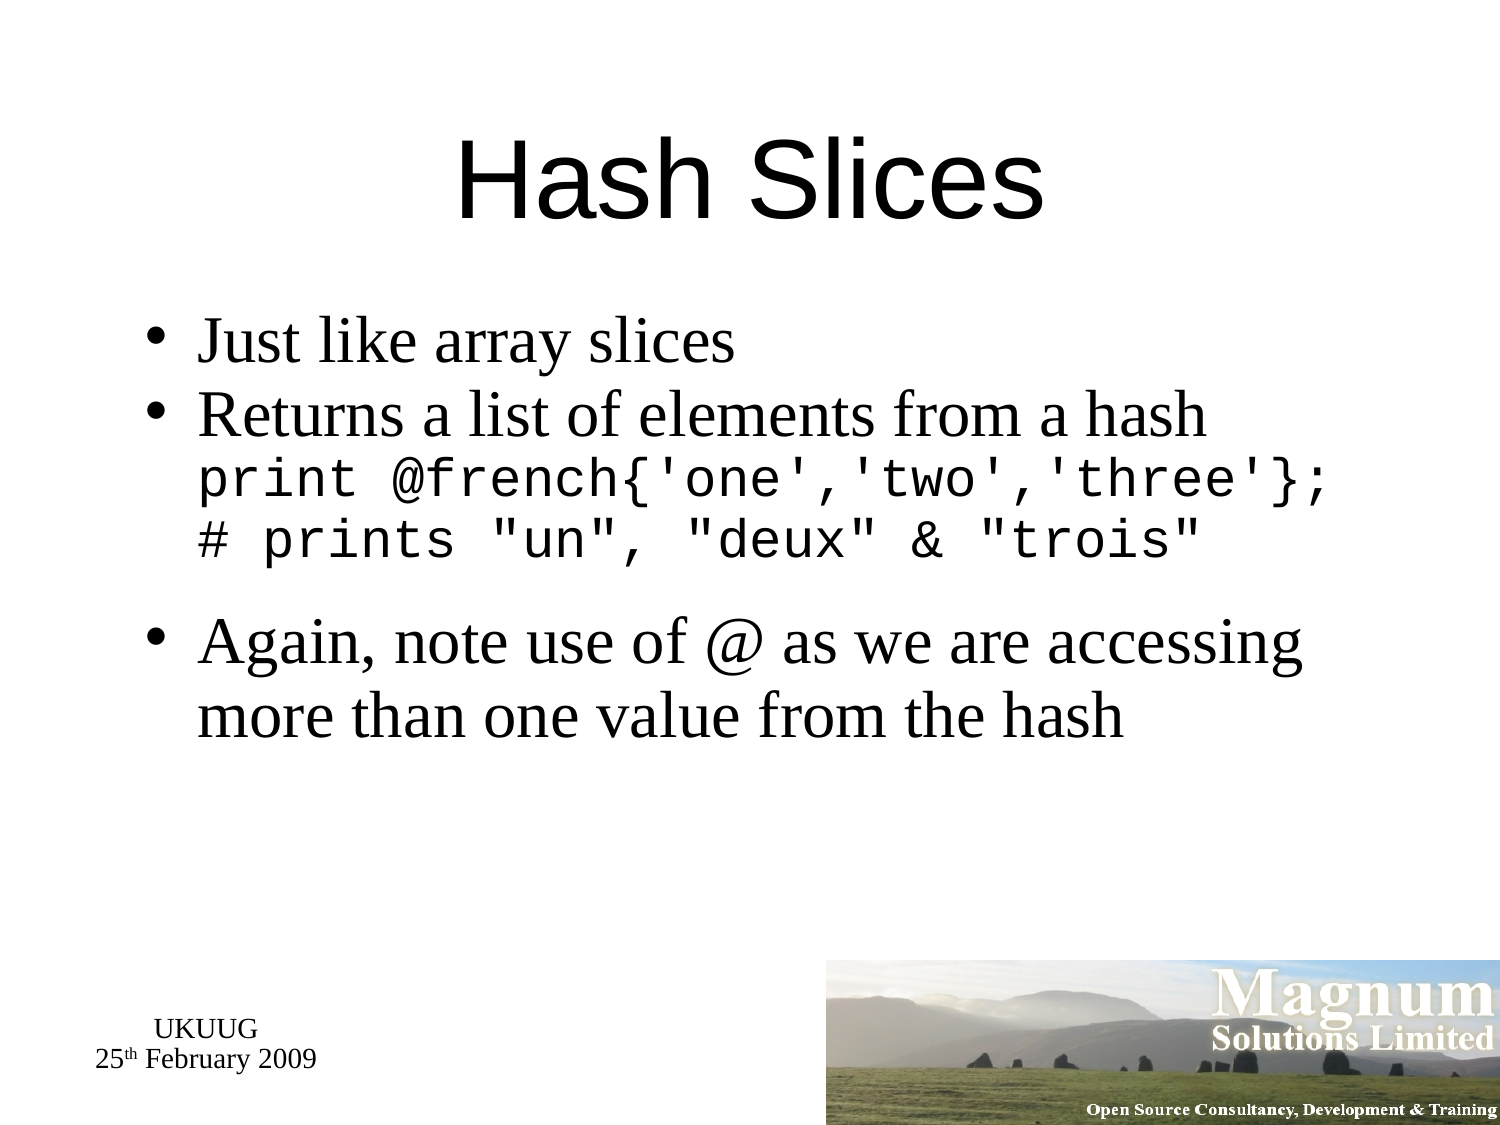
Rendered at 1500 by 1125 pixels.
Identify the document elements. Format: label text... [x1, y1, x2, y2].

title Hash Slices [112, 62, 1388, 250]
picture [826, 960, 1500, 1125]
list Just like array slices Returns a list of elements from a hash print @french{'one','two','three'}; # prints "un", "deux" & "trois" Again, note use of @ as we are accessing more than one value from the hash [112, 295, 1388, 1013]
